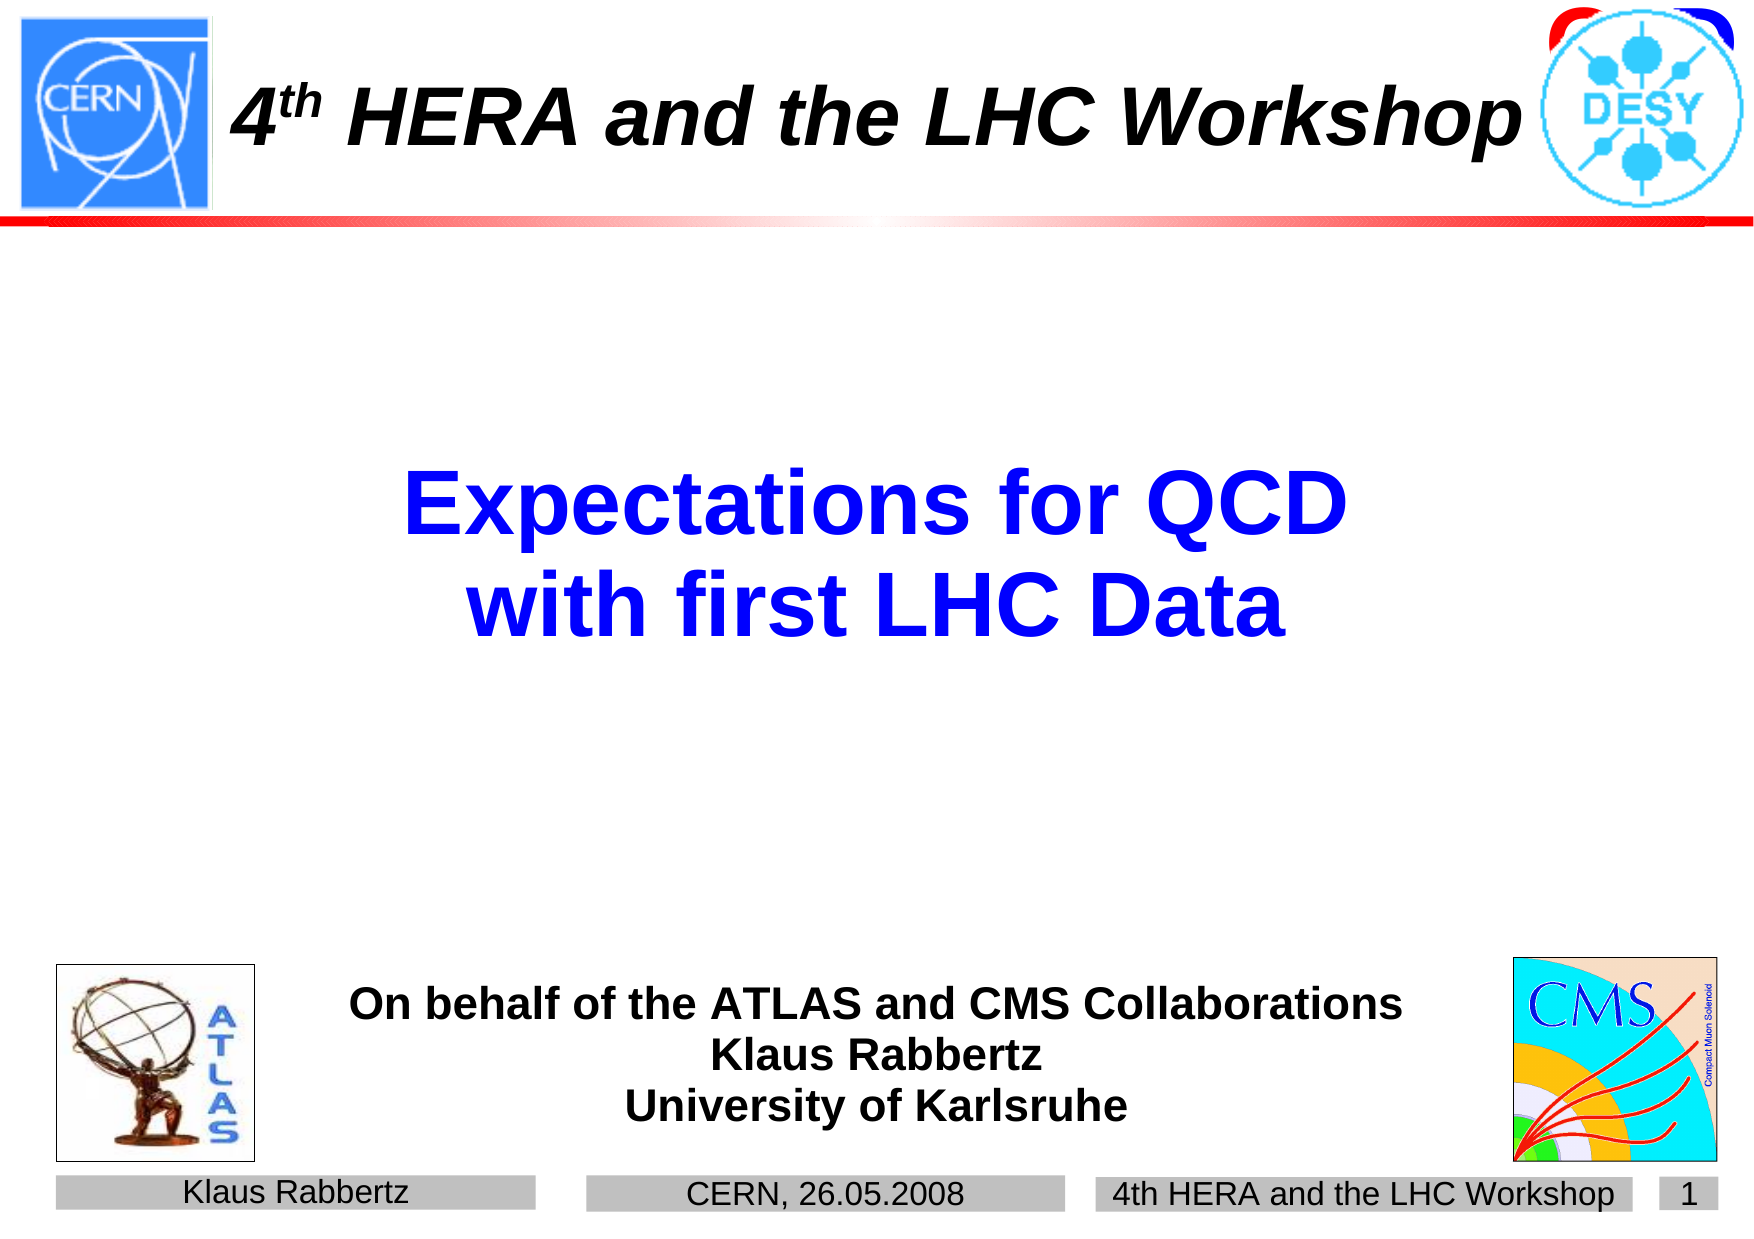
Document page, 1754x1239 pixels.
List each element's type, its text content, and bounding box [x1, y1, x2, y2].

text_box On behalf of the ATLAS and CMS Collaborations Klaus Rabbertz University of Karlsruhe [336, 965, 1397, 1144]
picture [18, 16, 213, 211]
picture [57, 964, 254, 1162]
title 4th HERA and the LHC Workshop [226, 27, 1531, 207]
picture [1512, 956, 1718, 1162]
picture [1535, 4, 1750, 214]
text_box Expectations for QCD with first LHC Data [381, 439, 1372, 669]
